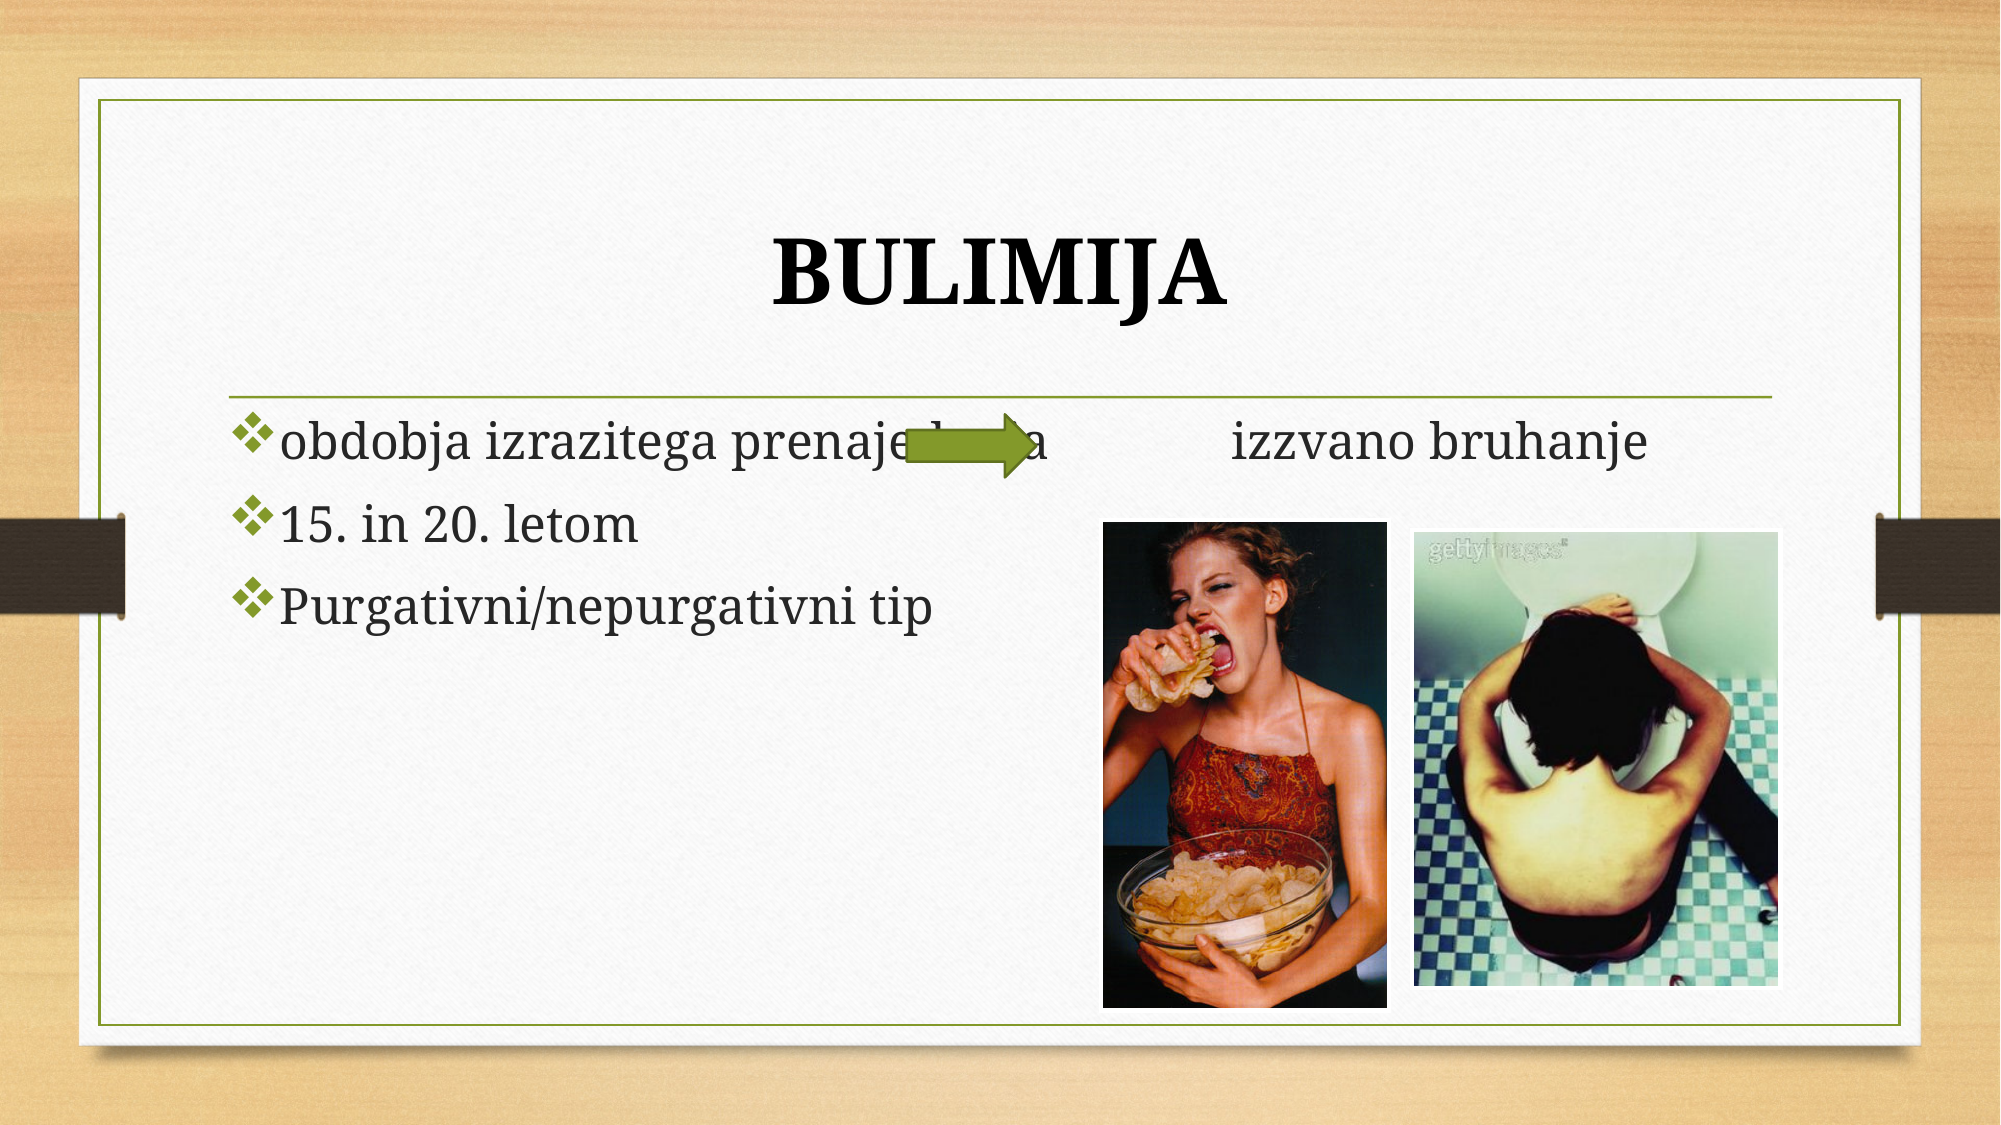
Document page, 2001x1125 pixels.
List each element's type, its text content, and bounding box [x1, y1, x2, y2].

title BULIMIJA [212, 161, 1788, 375]
list obdobja izrazitega prenajedanja izzvano bruhanje 15. in 20. letom Purgativni/nepurgativni tip [212, 402, 1788, 964]
text_box [906, 414, 1037, 478]
picture [0, 0, 2001, 1125]
